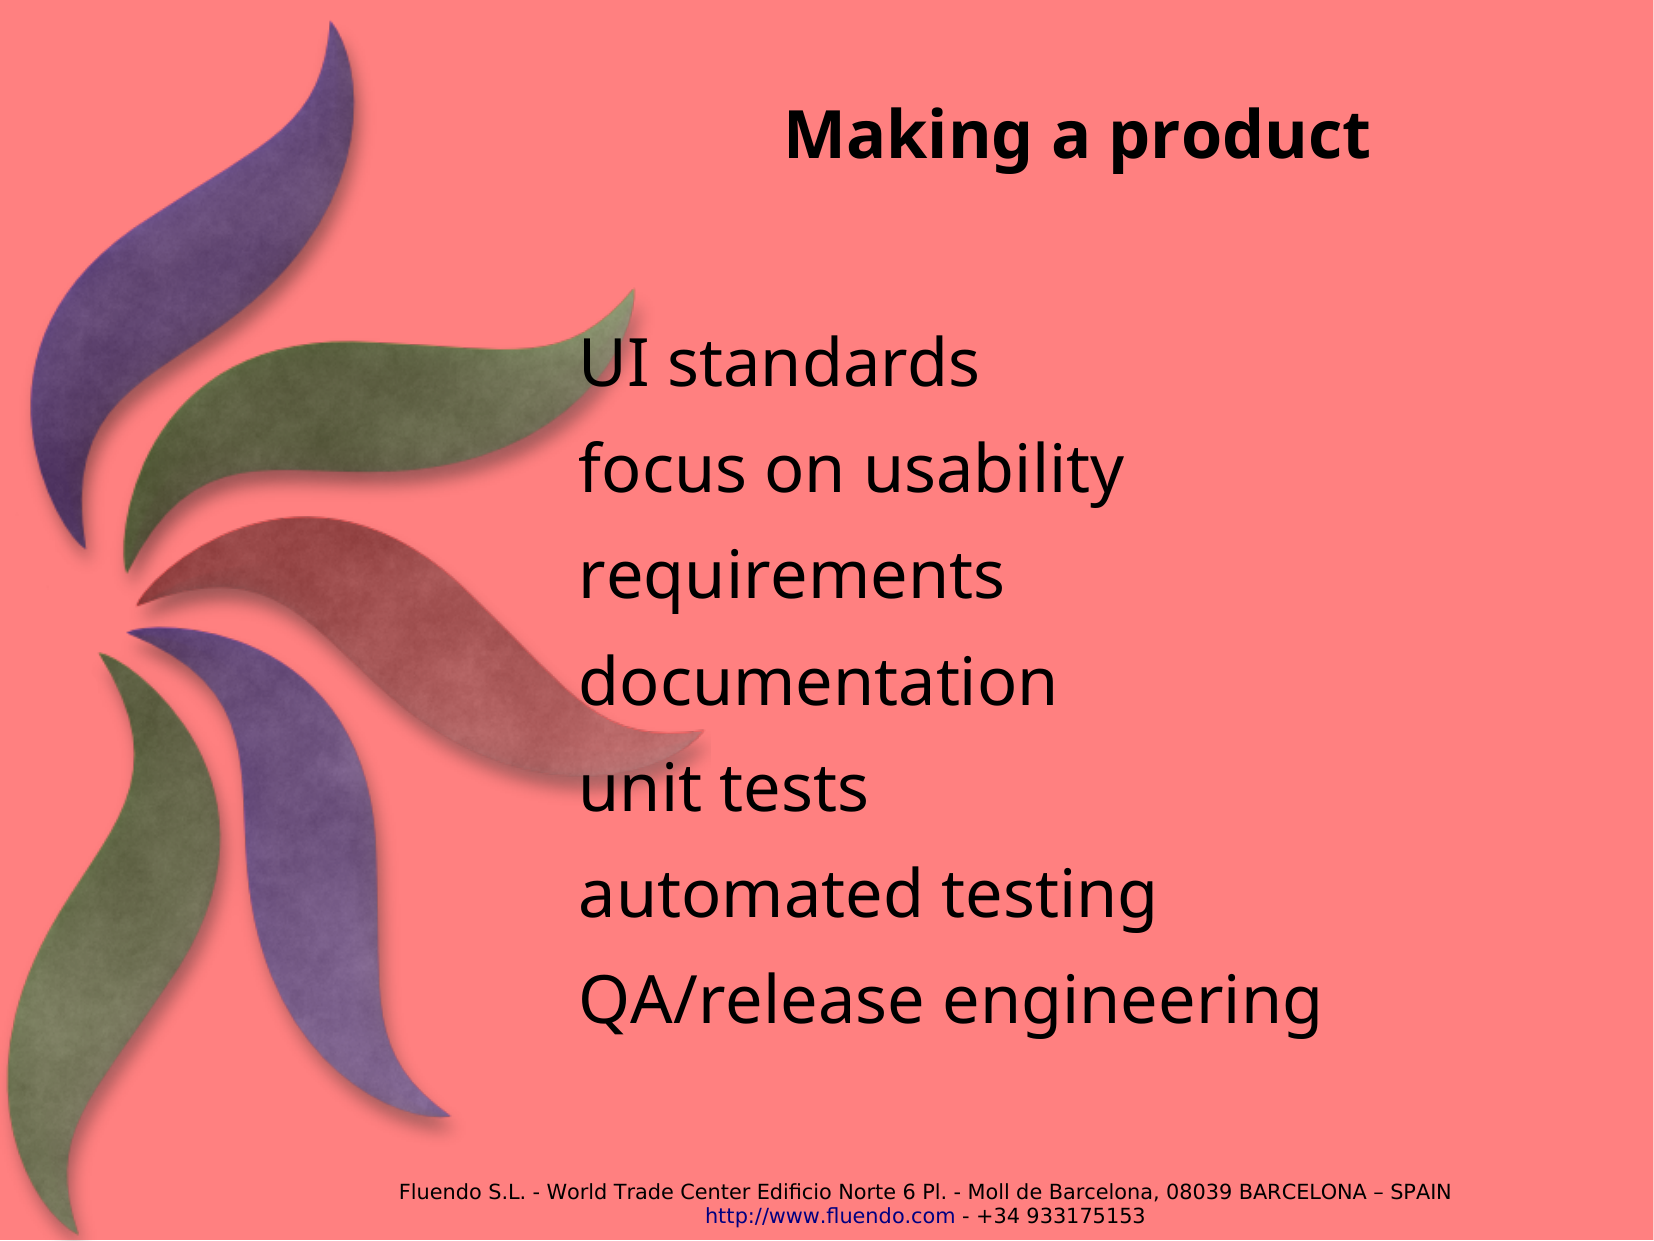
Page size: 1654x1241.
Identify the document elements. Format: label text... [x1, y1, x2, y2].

title Making a product [560, 58, 1595, 207]
picture [0, 0, 711, 1241]
list UI standards focus on usability requirements documentation unit tests automated testing QA/release engineering [560, 236, 1595, 1123]
